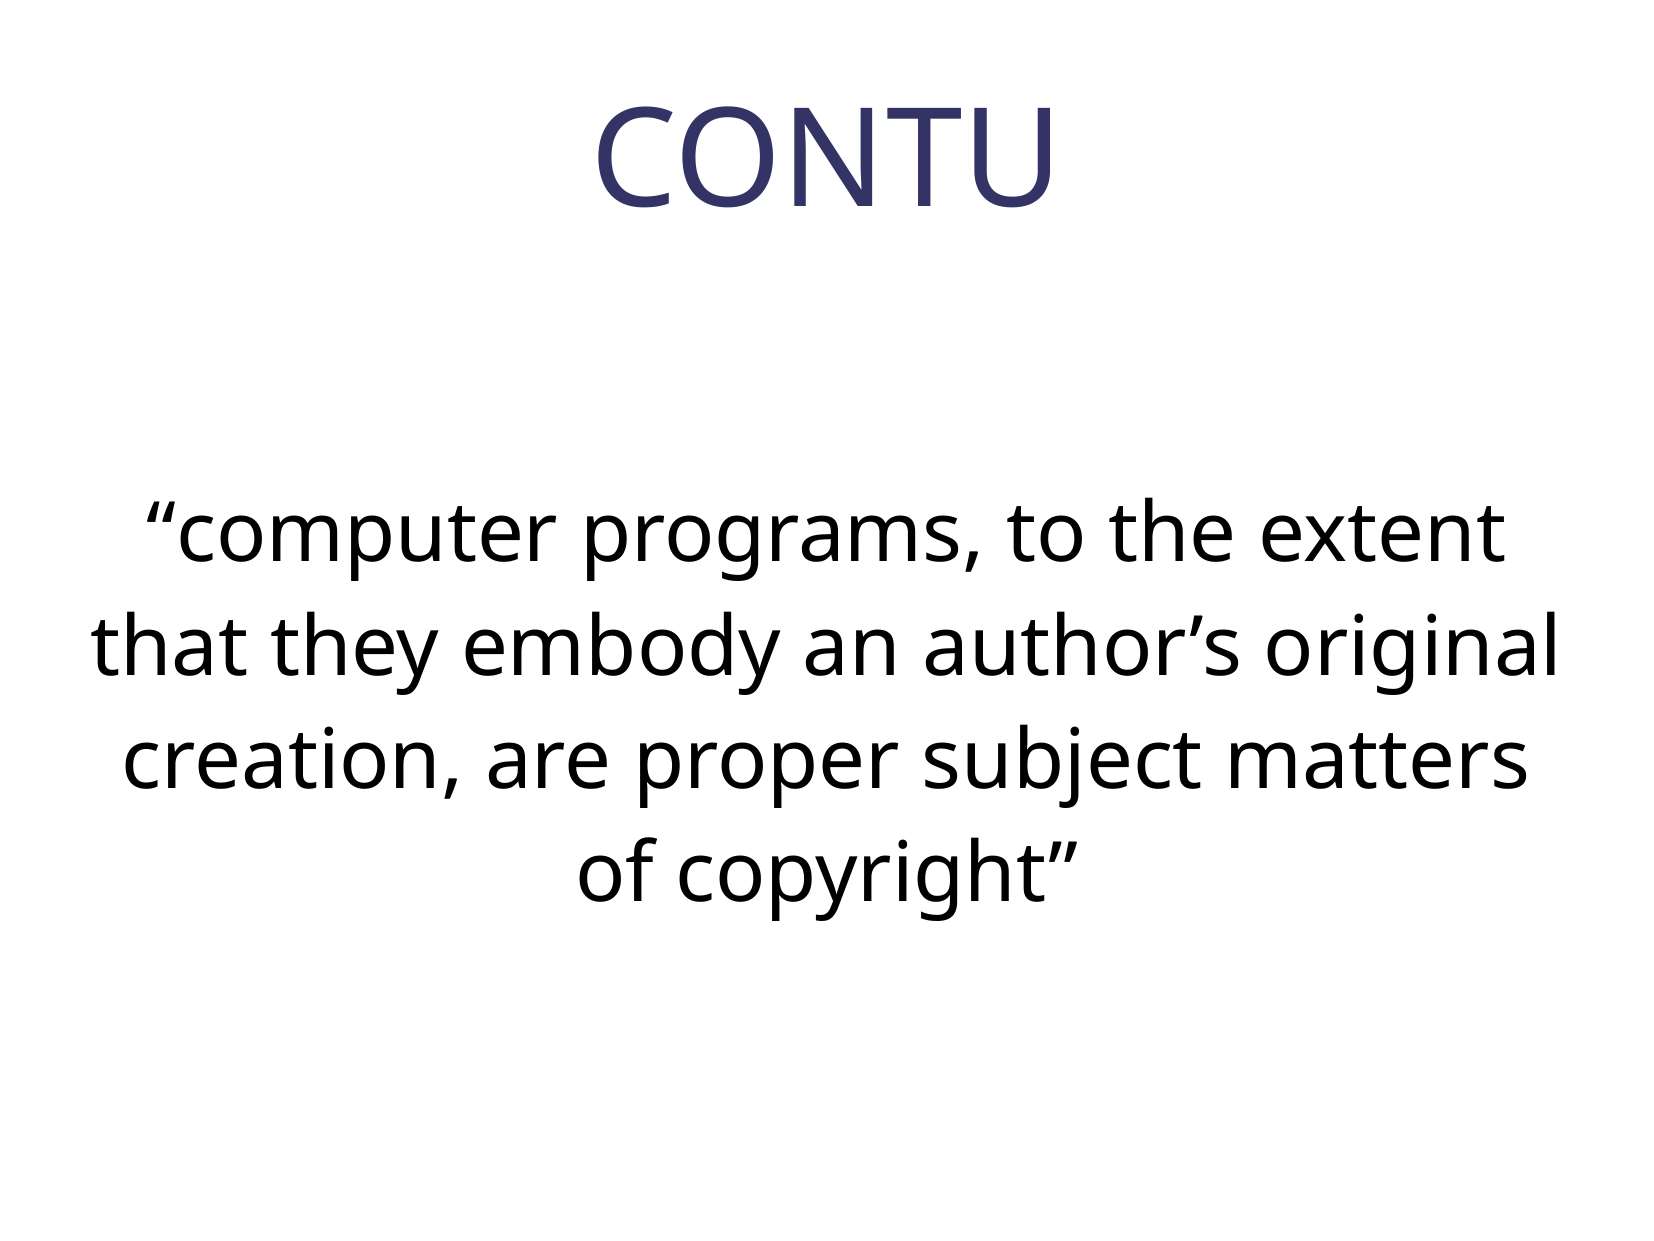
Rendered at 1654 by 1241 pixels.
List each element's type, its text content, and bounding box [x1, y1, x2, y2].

title CONTU [82, 56, 1571, 250]
subtitle “computer programs, to the extent that they embody an author’s original creation, are proper subject matters of copyright” [82, 297, 1571, 1102]
